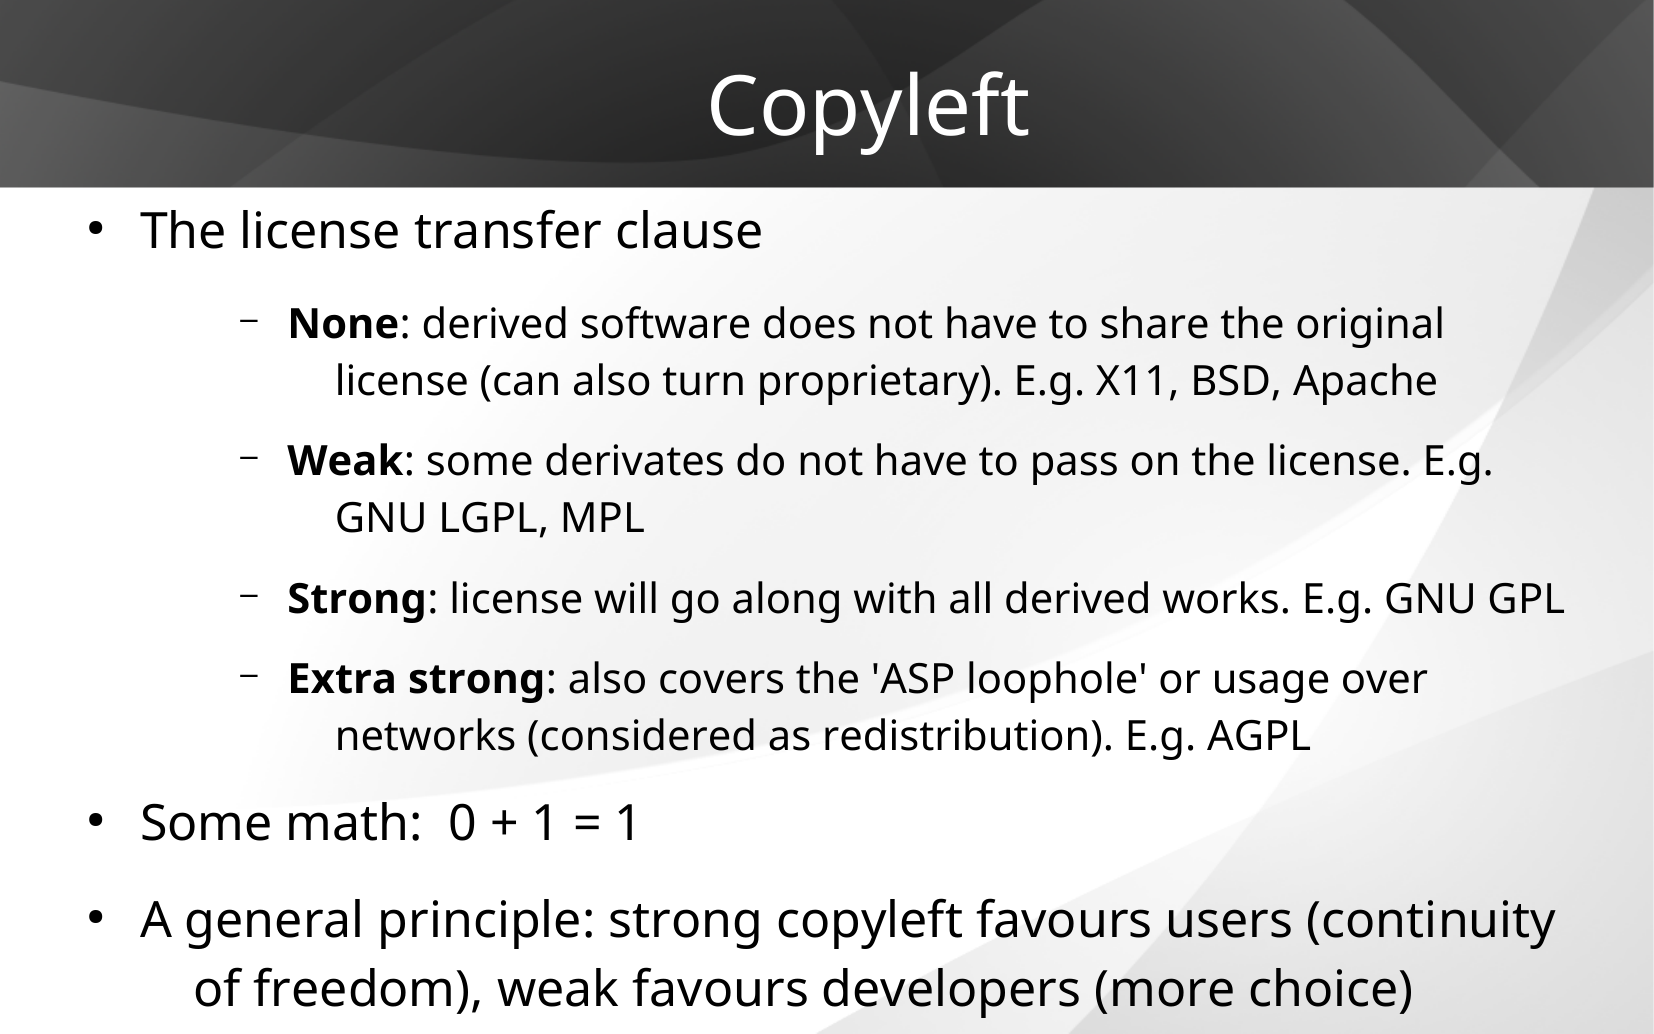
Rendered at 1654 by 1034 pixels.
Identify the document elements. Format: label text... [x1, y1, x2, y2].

title Copyleft [124, 0, 1613, 208]
list The license transfer clause None: derived software does not have to share the original license (can also turn proprietary). E.g. X11, BSD, Apache Weak: some derivates do not have to pass on the license. E.g. GNU LGPL, MPL Strong: license will go along with all derived works. E.g. GNU GPL Extra strong: also covers the 'ASP loophole' or usage over networks (considered as redistribution). E.g. AGPL Some math: 0 + 1 = 1 A general principle: strong copyleft favours users (continuity of freedom), weak favours developers (more choice) [51, 195, 1589, 1029]
picture [0, 0, 1654, 1034]
